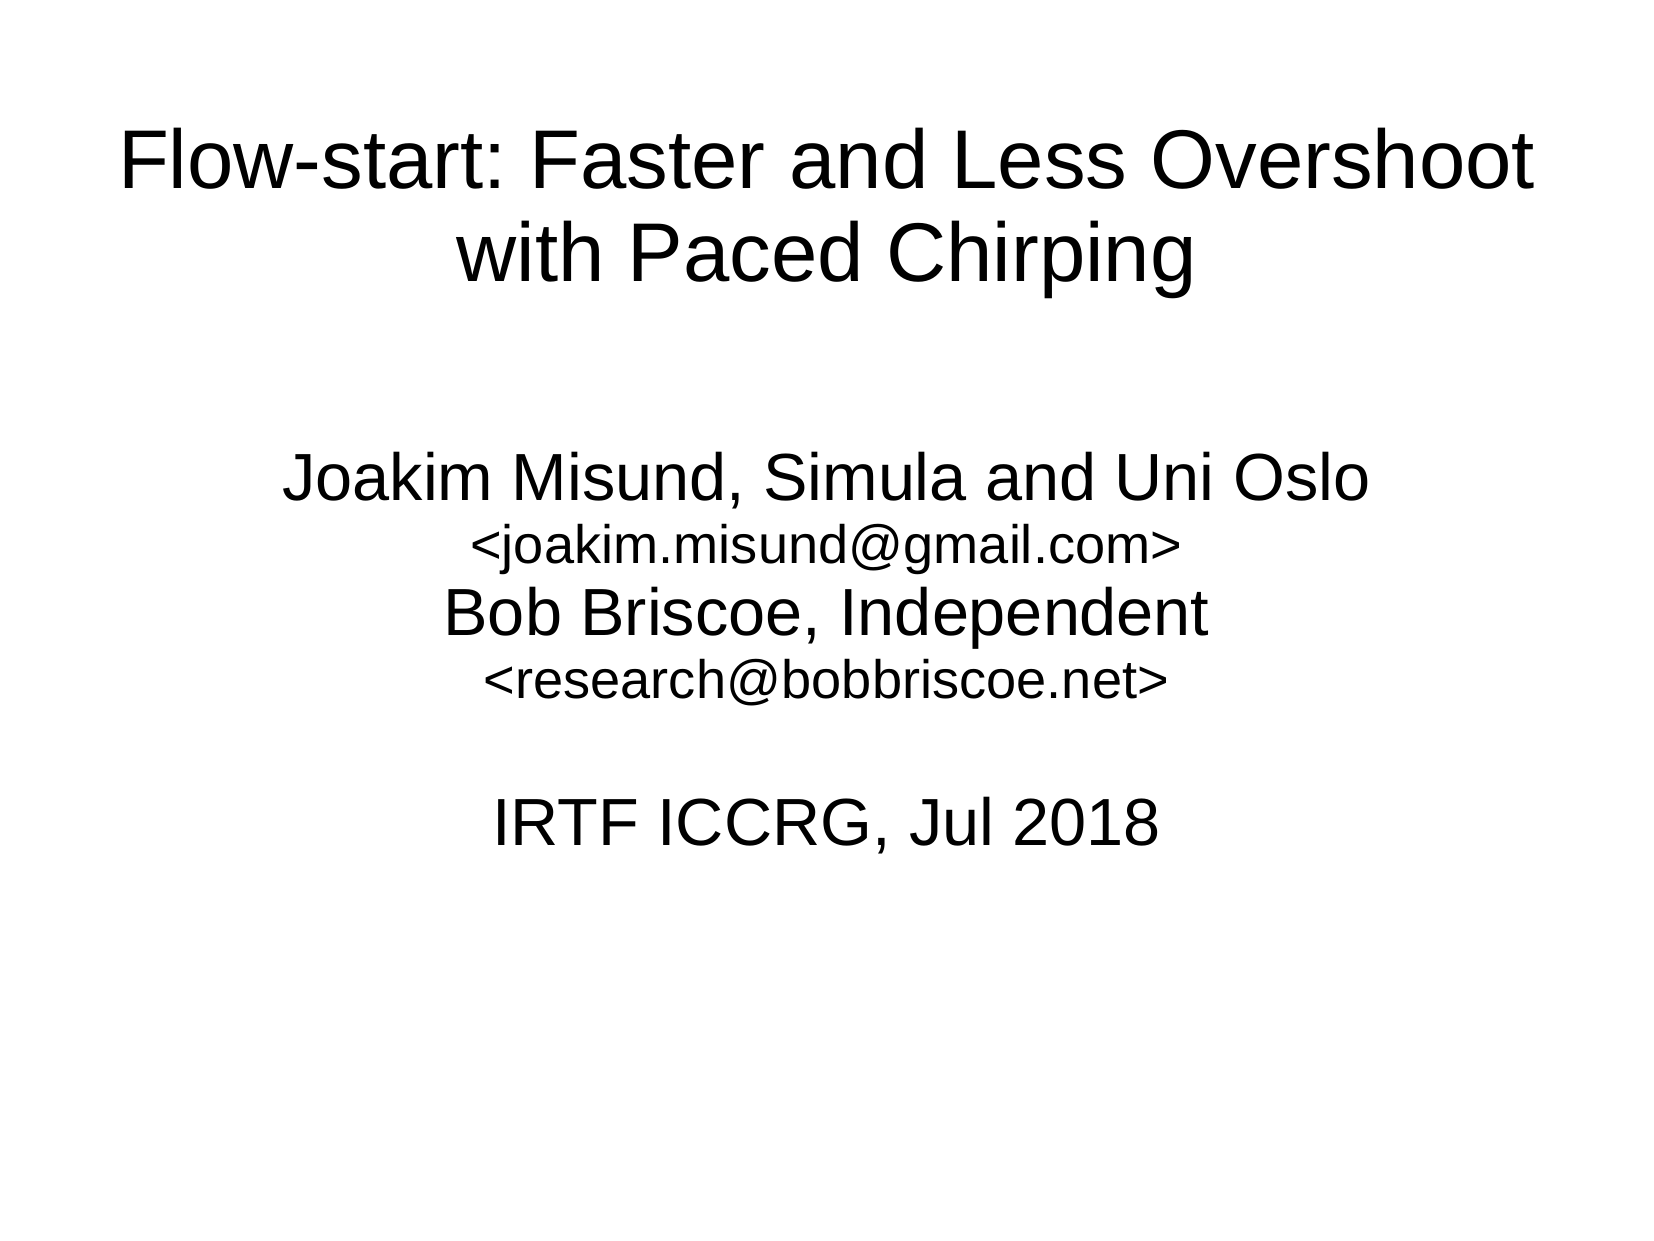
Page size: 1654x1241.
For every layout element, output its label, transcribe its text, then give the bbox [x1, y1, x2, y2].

title Flow-start: Faster and Less Overshoot with Paced Chirping [82, 102, 1571, 290]
subtitle Joakim Misund, Simula and Uni Oslo <joakim.misund@gmail.com> Bob Briscoe, Independent <research@bobbriscoe.net> IRTF ICCRG, Jul 2018 [82, 290, 1571, 1010]
